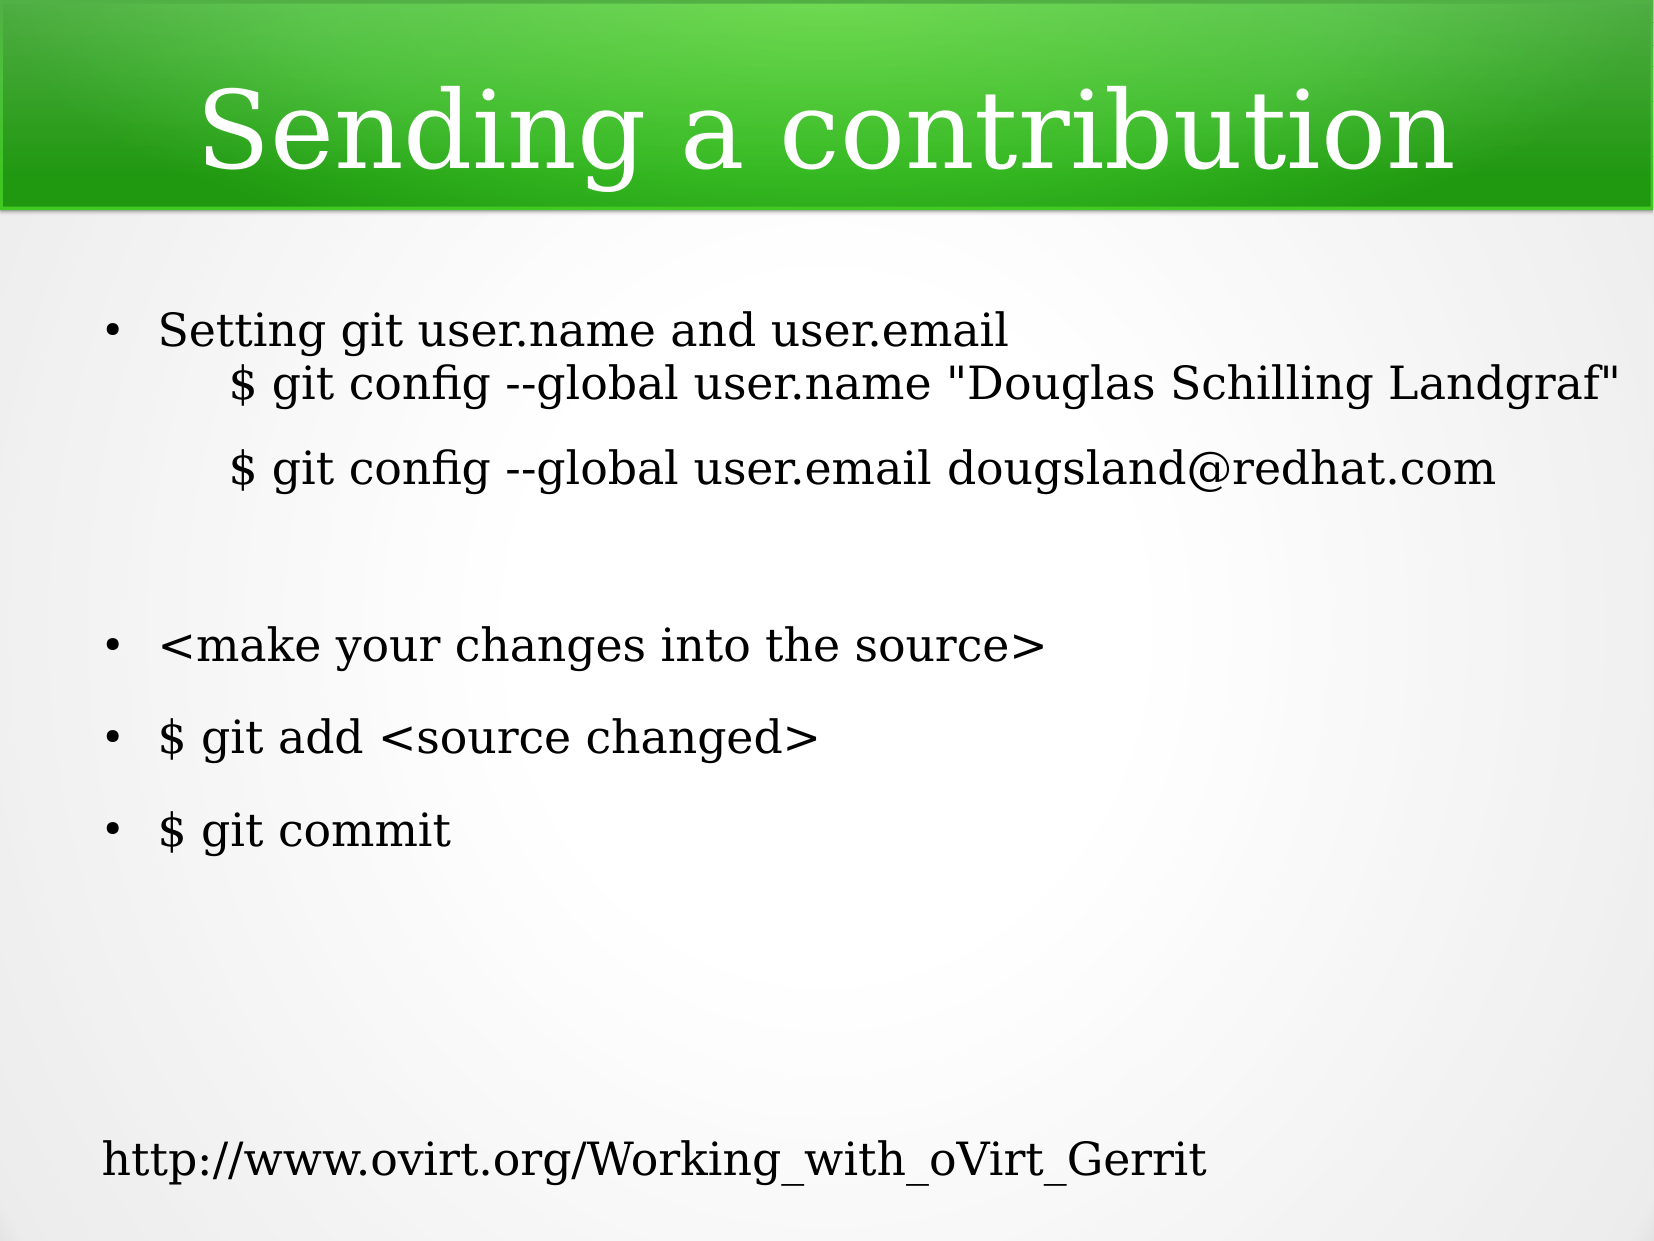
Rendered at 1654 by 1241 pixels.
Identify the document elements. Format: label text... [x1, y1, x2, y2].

title Sending a contribution [82, 37, 1571, 226]
text_box http://www.ovirt.org/Working_with_oVirt_Gerrit [86, 1125, 1223, 1194]
list Setting git user.name and user.email $ git config --global user.name "Douglas Schilling Landgraf" $ git config --global user.email dougsland@redhat.com <make your changes into the source> $ git add <source changed> $ git commit [86, 303, 1636, 1168]
